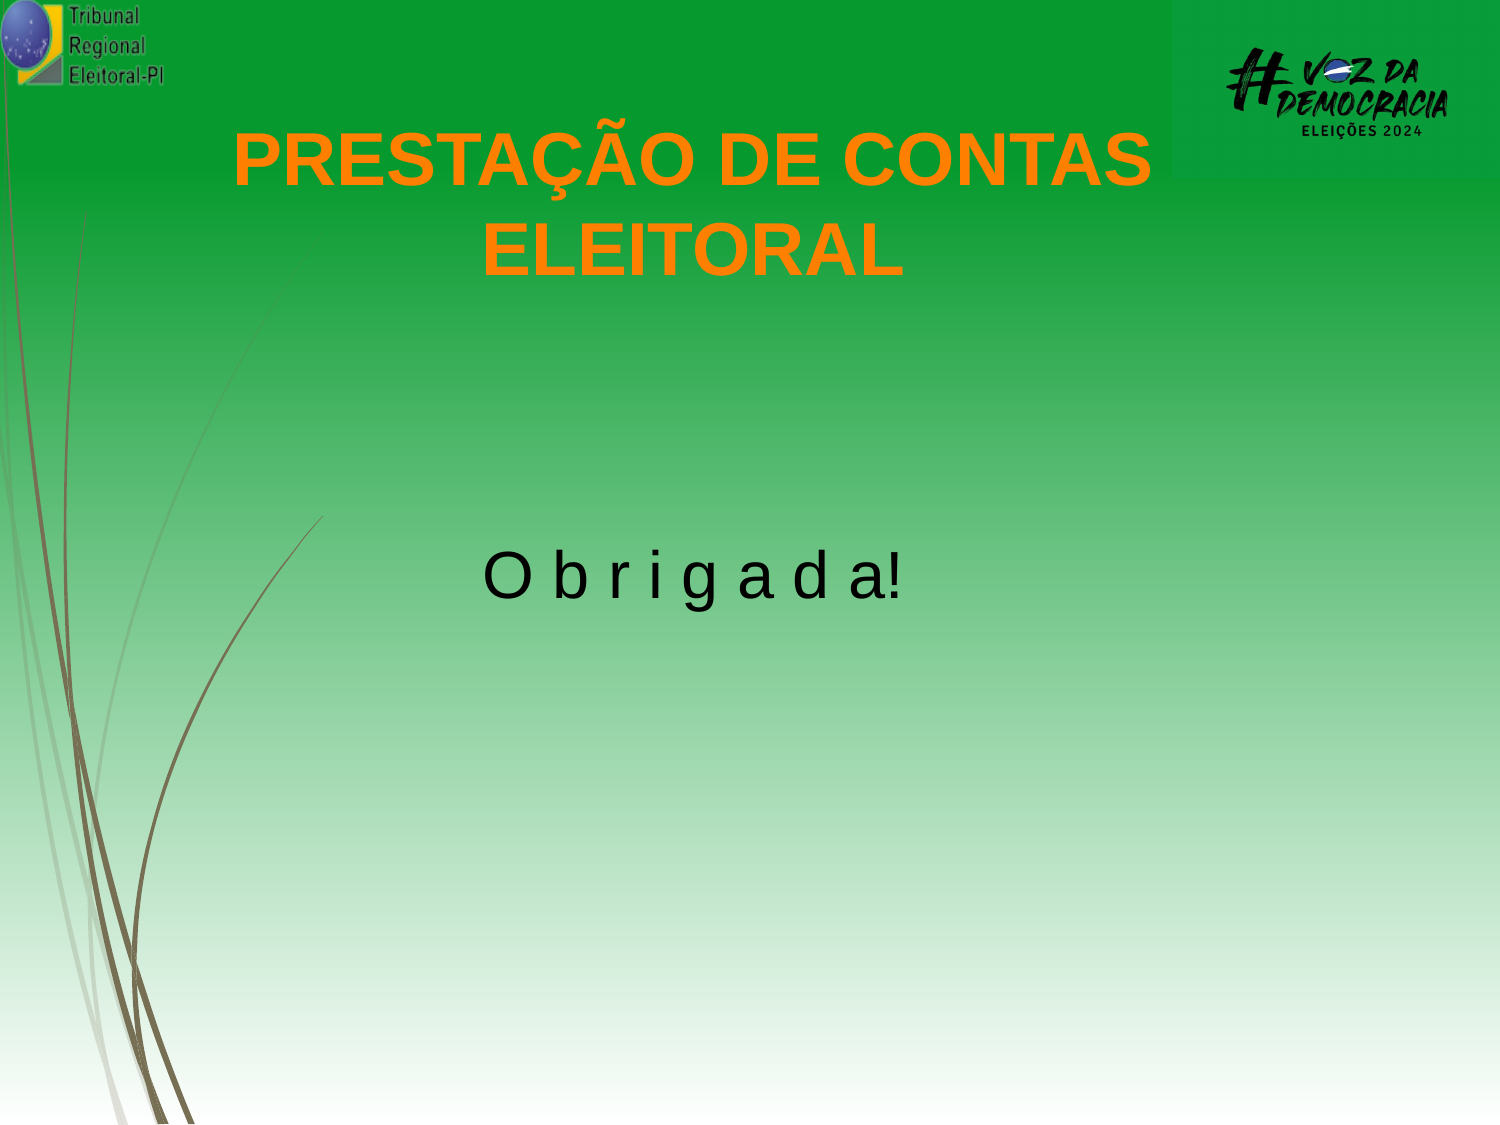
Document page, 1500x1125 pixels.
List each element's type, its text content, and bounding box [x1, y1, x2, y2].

picture [1172, 0, 1500, 178]
picture [0, 0, 178, 94]
text_box PRESTAÇÃO DE CONTAS ELEITORAL O b r i g a d a! [29, 102, 1358, 247]
